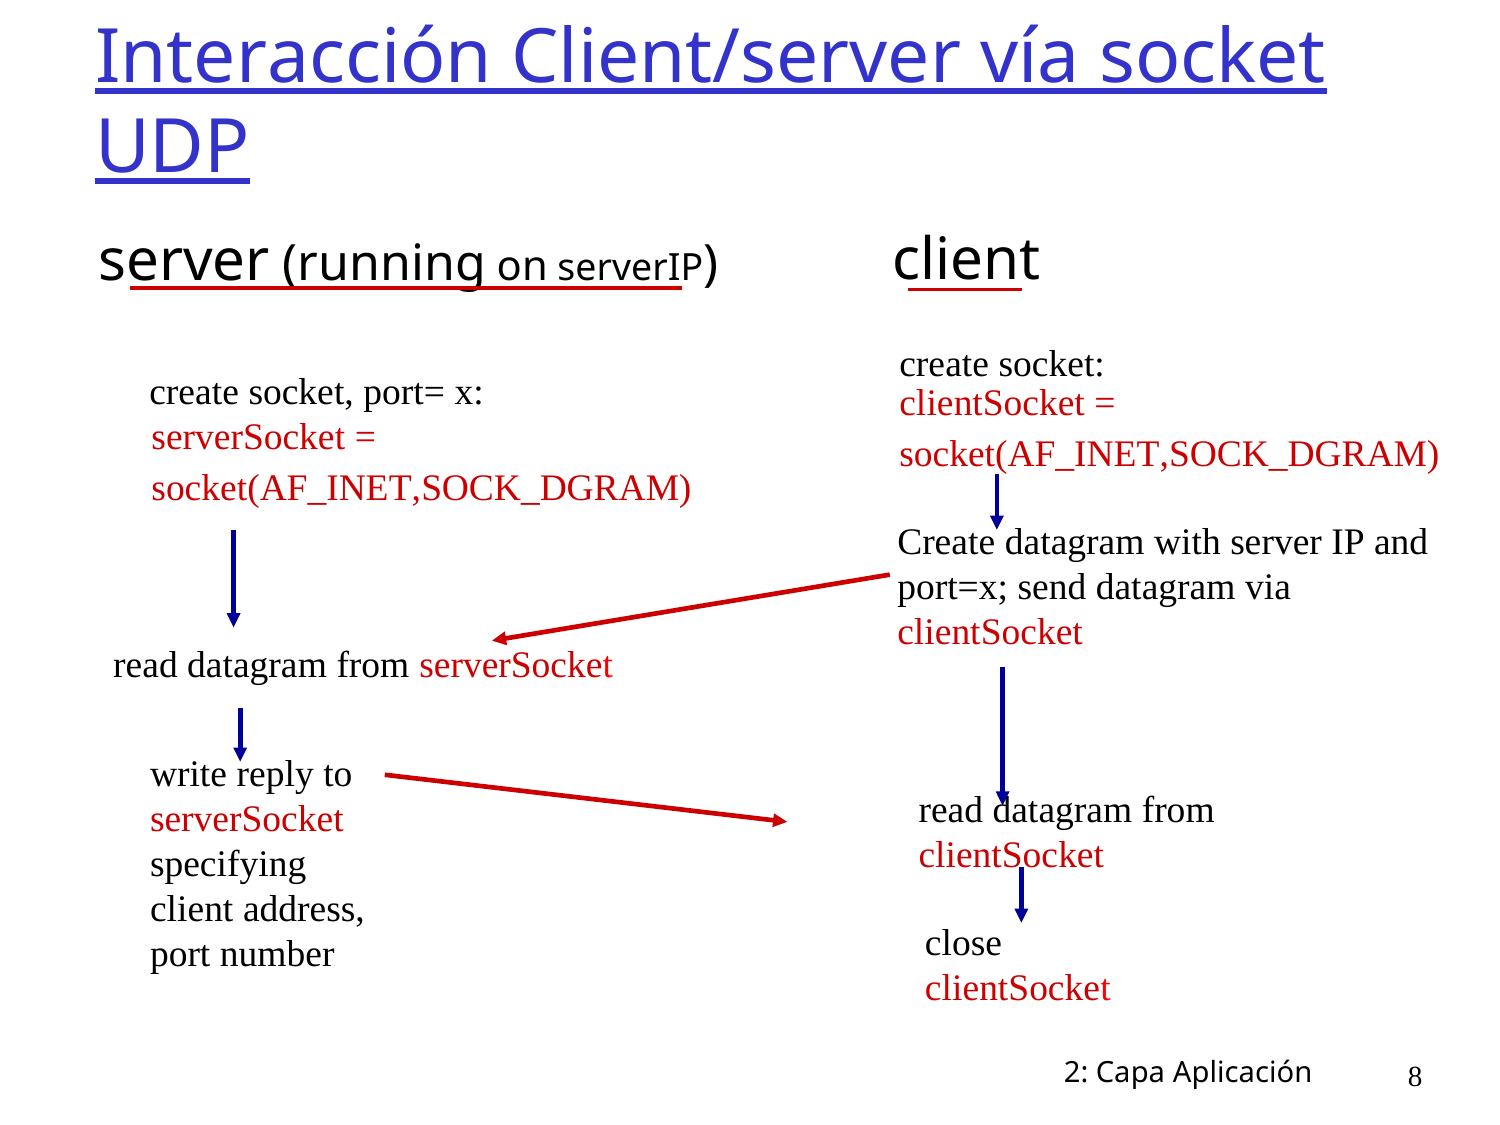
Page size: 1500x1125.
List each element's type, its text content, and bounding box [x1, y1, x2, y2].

text_box server (running on serverIP) [83, 214, 734, 300]
text_box create socket, port= x: [134, 358, 500, 420]
title Interacción Client/server vía socket UDP [80, 0, 1431, 188]
text_box read datagram from serverSocket [98, 632, 629, 694]
text_box write reply to serverSocket specifying client address, port number [135, 740, 381, 982]
text_box close clientSocket [910, 910, 1126, 1016]
text_box create socket: [884, 330, 1121, 373]
text_box Create datagram with server IP and port=x; send datagram via clientSocket [882, 509, 1445, 660]
text_box read datagram from clientSocket [903, 777, 1231, 883]
text_box serverSocket = socket(AF_INET,SOCK_DGRAM) [136, 407, 707, 516]
text_box clientSocket = socket(AF_INET,SOCK_DGRAM) [884, 373, 1455, 482]
text_box client [877, 213, 1056, 299]
